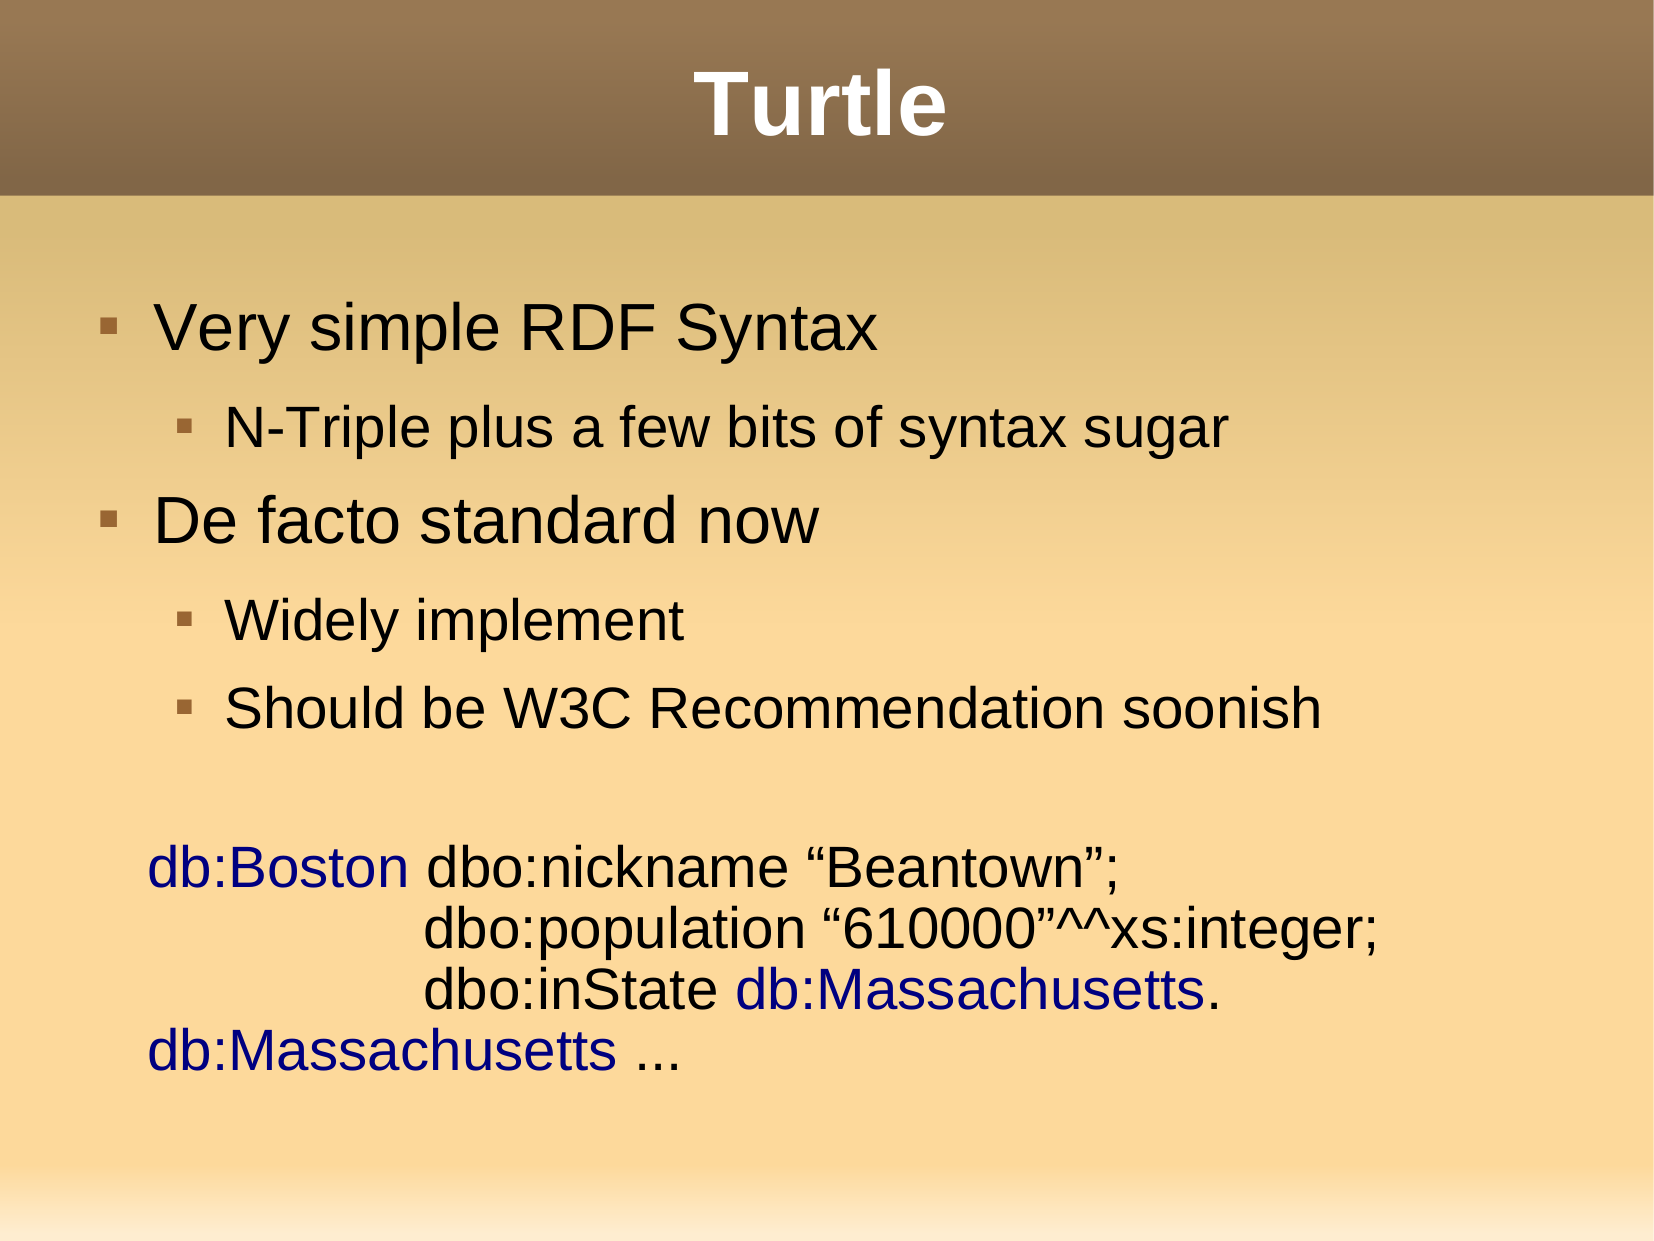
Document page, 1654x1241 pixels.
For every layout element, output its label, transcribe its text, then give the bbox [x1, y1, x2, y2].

text_box db:Boston dbo:nickname “Beantown”; dbo:population “610000”^^xs:integer; dbo:inState db:Massachusetts. db:Massachusetts ... [132, 831, 1397, 1090]
list Very simple RDF Syntax N-Triple plus a few bits of syntax sugar De facto standard now Widely implement Should be W3C Recommendation soonish [82, 290, 1571, 1094]
picture [0, 0, 1654, 1241]
title Turtle [76, 7, 1565, 200]
